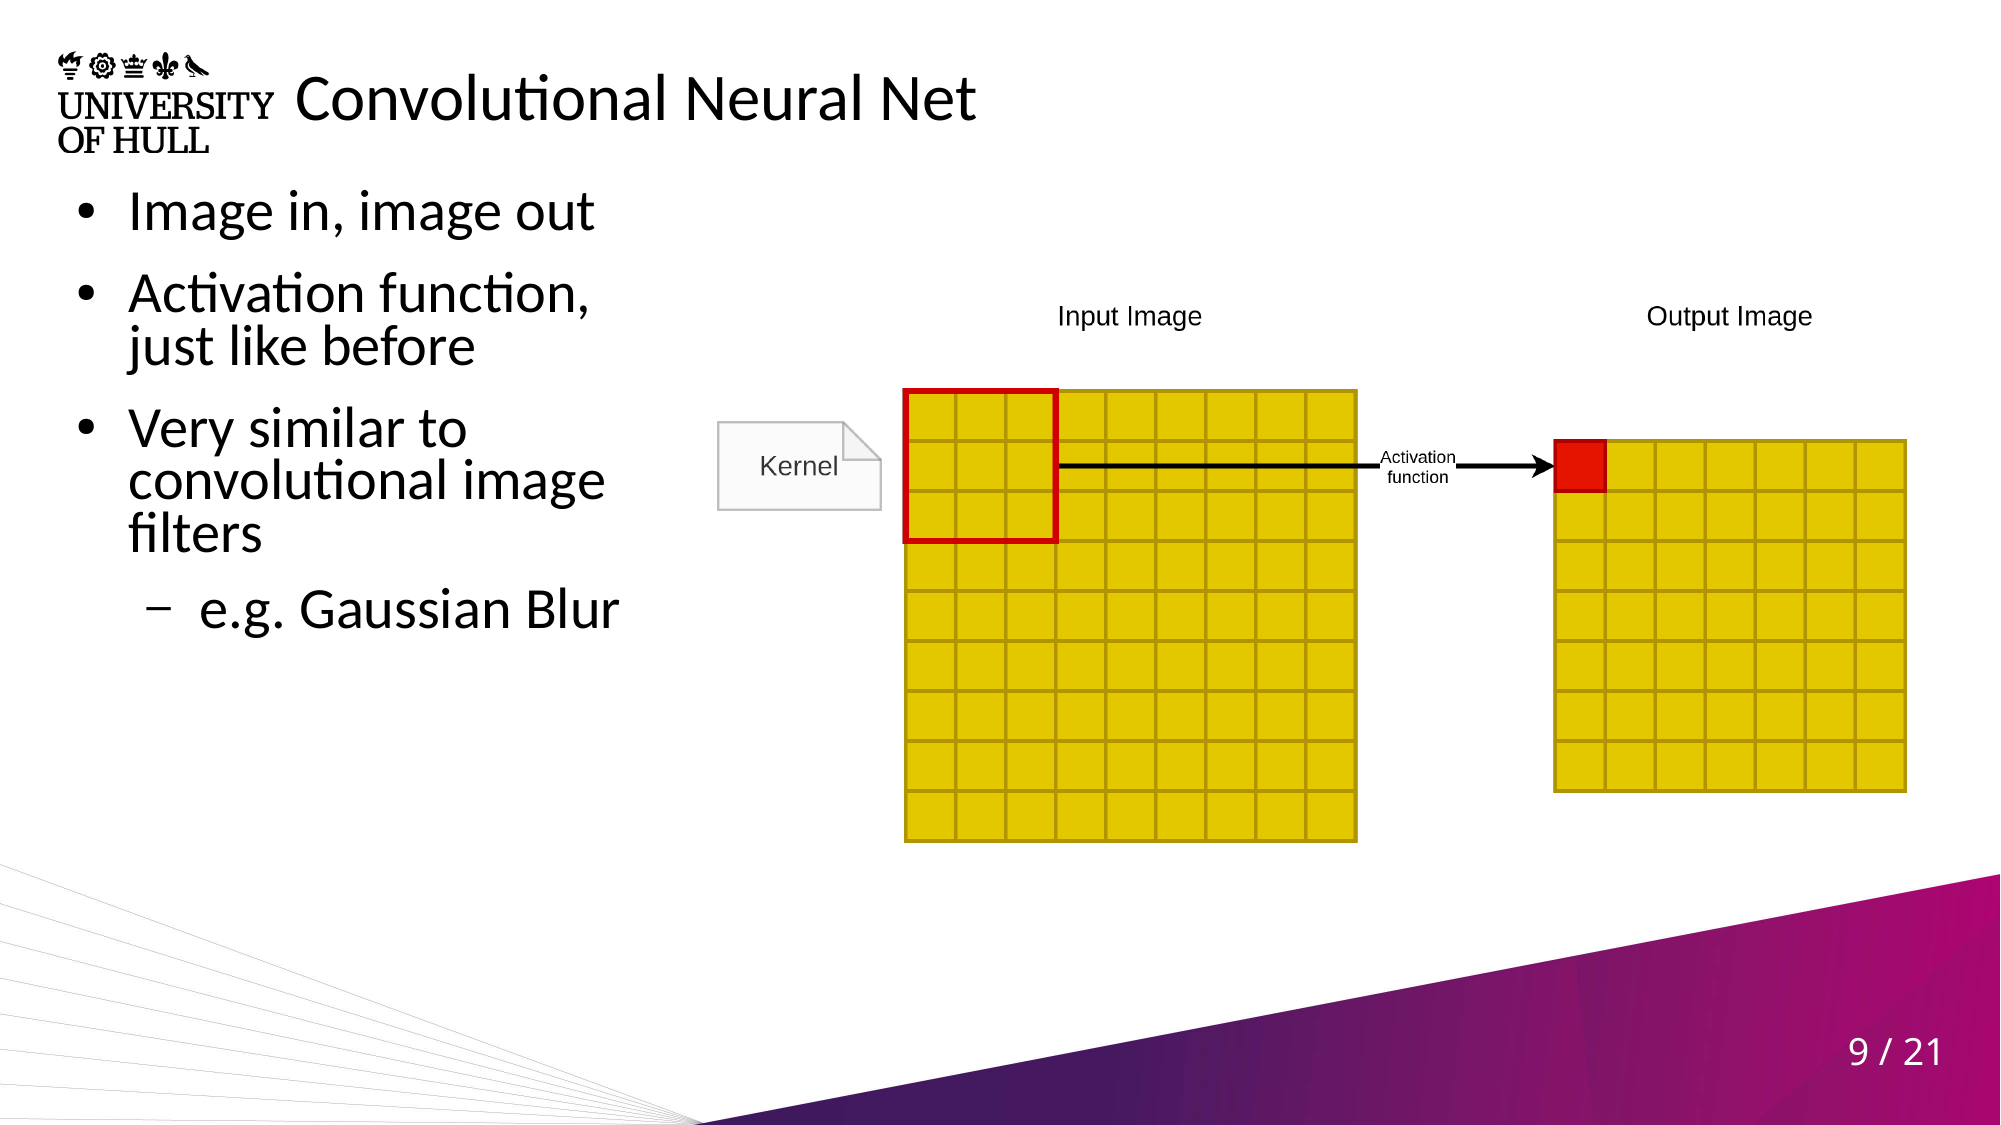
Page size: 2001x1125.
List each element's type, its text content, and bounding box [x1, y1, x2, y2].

list Image in, image out Activation function, just like before Very similar to convolutional image filters e.g. Gaussian Blur [58, 188, 686, 957]
text_box <number> / 21 [1570, 1015, 1961, 1087]
picture [0, 0, 2000, 1125]
title Convolutional Neural Net [295, 42, 1932, 166]
